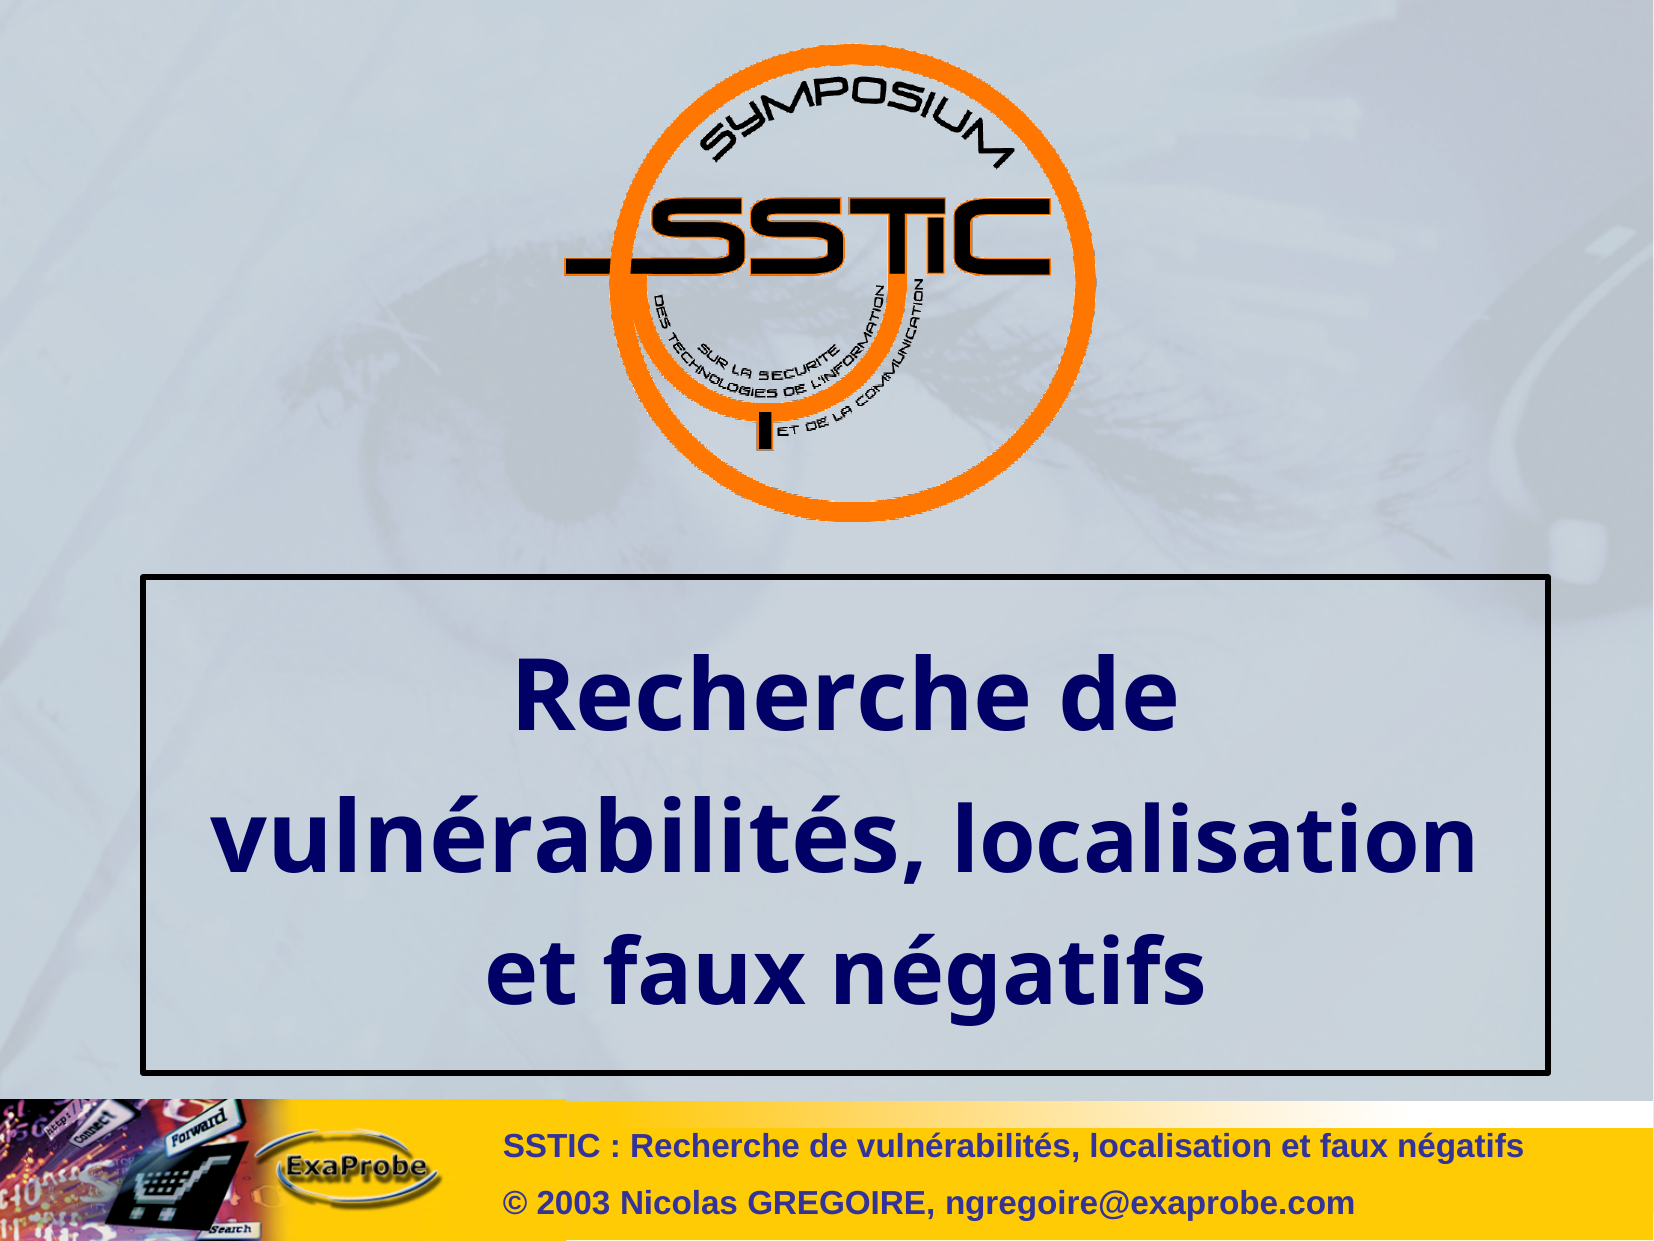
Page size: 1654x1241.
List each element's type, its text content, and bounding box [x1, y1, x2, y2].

picture [564, 43, 1097, 522]
title Recherche de vulnérabilités, localisation et faux négatifs [142, 577, 1549, 1073]
